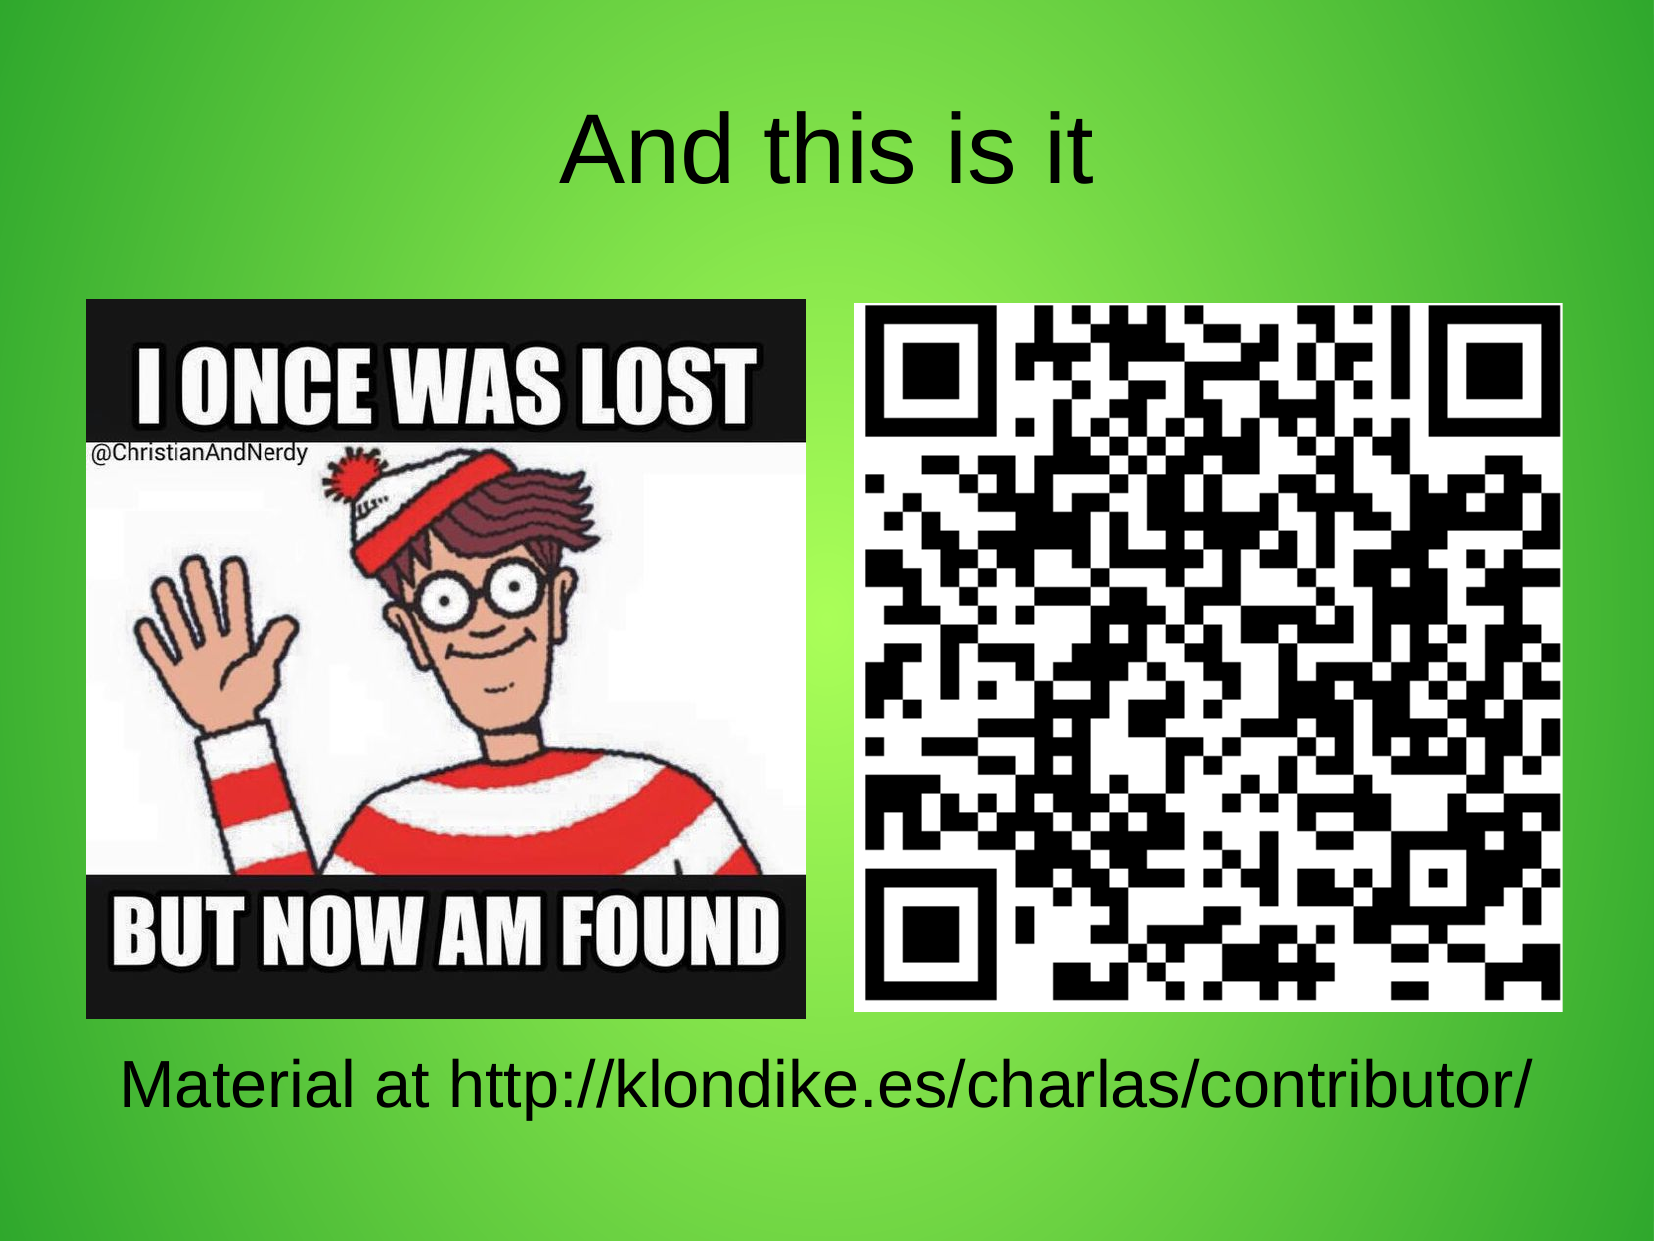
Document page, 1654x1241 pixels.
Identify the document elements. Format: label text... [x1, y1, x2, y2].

picture [86, 299, 806, 1019]
title And this is it [82, 47, 1571, 252]
picture [854, 303, 1563, 1012]
text_box Material at http://klondike.es/charlas/contributor/ [88, 1039, 1565, 1134]
